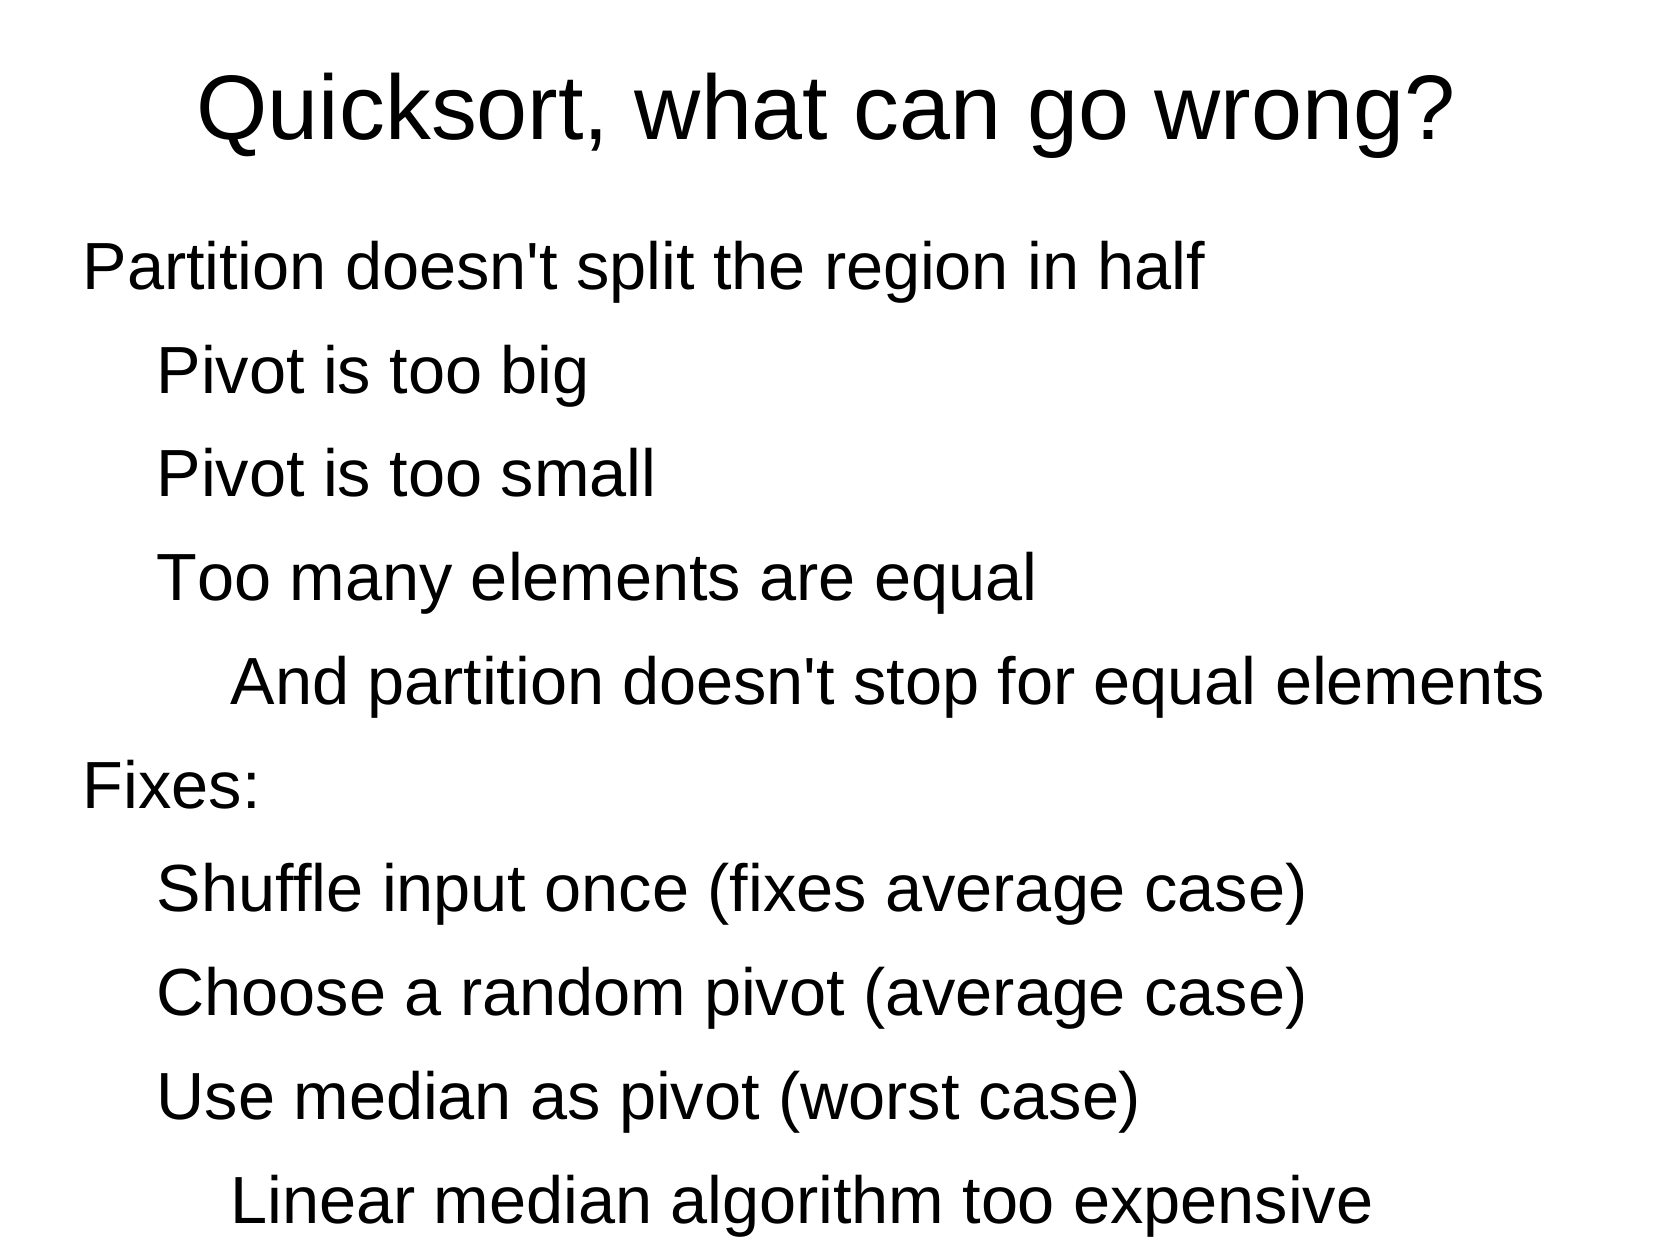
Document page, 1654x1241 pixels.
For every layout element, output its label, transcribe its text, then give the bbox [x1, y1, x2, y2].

list Partition doesn't split the region in half Pivot is too big Pivot is too small Too many elements are equal And partition doesn't stop for equal elements Fixes: Shuffle input once (fixes average case) Choose a random pivot (average case) Use median as pivot (worst case) Linear median algorithm too expensive [82, 225, 1571, 1239]
title Quicksort, what can go wrong? [82, 2, 1571, 210]
